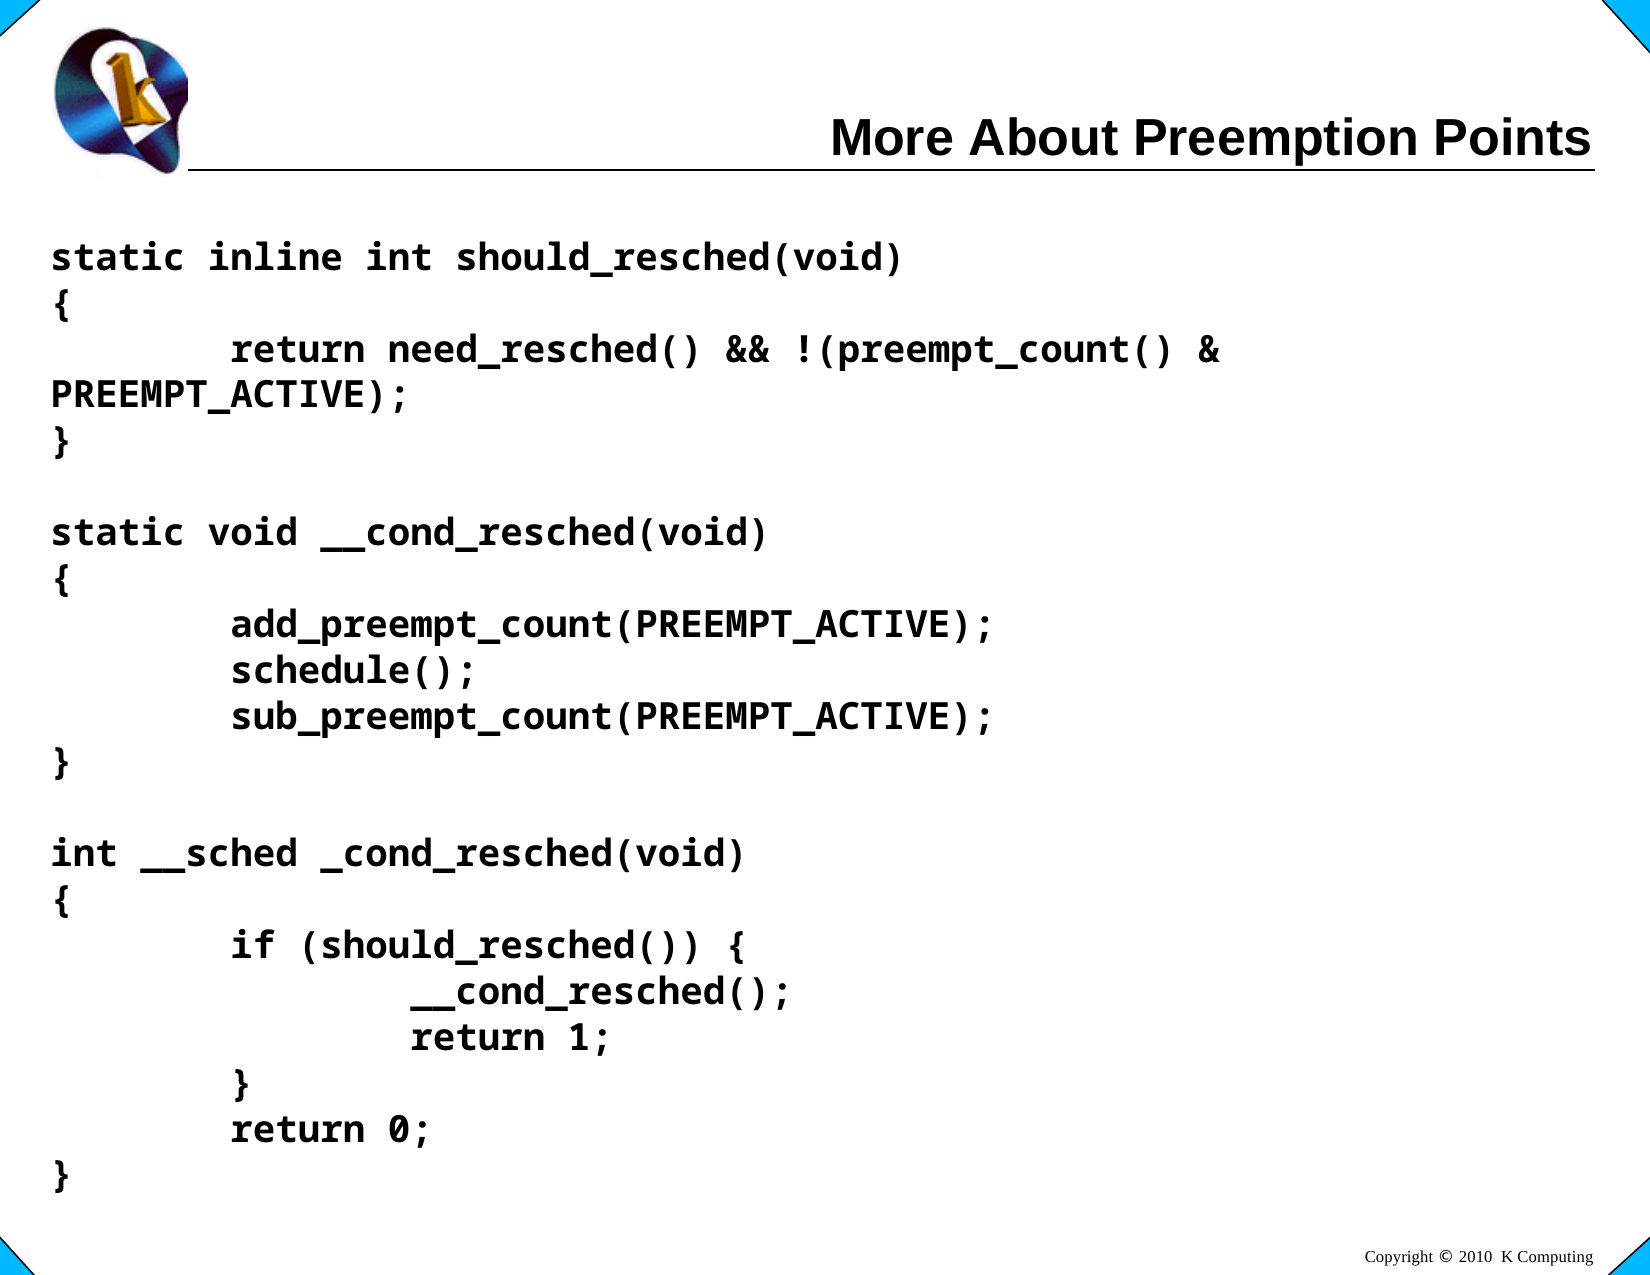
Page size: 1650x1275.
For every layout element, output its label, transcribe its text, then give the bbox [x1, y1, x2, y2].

title More About Preemption Points [424, 28, 1601, 226]
picture [53, 17, 188, 188]
list static inline int should_resched(void) { return need_resched() && !(preempt_count() & PREEMPT_ACTIVE); } static void __cond_resched(void) { add_preempt_count(PREEMPT_ACTIVE); schedule(); sub_preempt_count(PREEMPT_ACTIVE); } int __sched _cond_resched(void) { if (should_resched()) { __cond_resched(); return 1; } return 0; } [37, 226, 1613, 1192]
